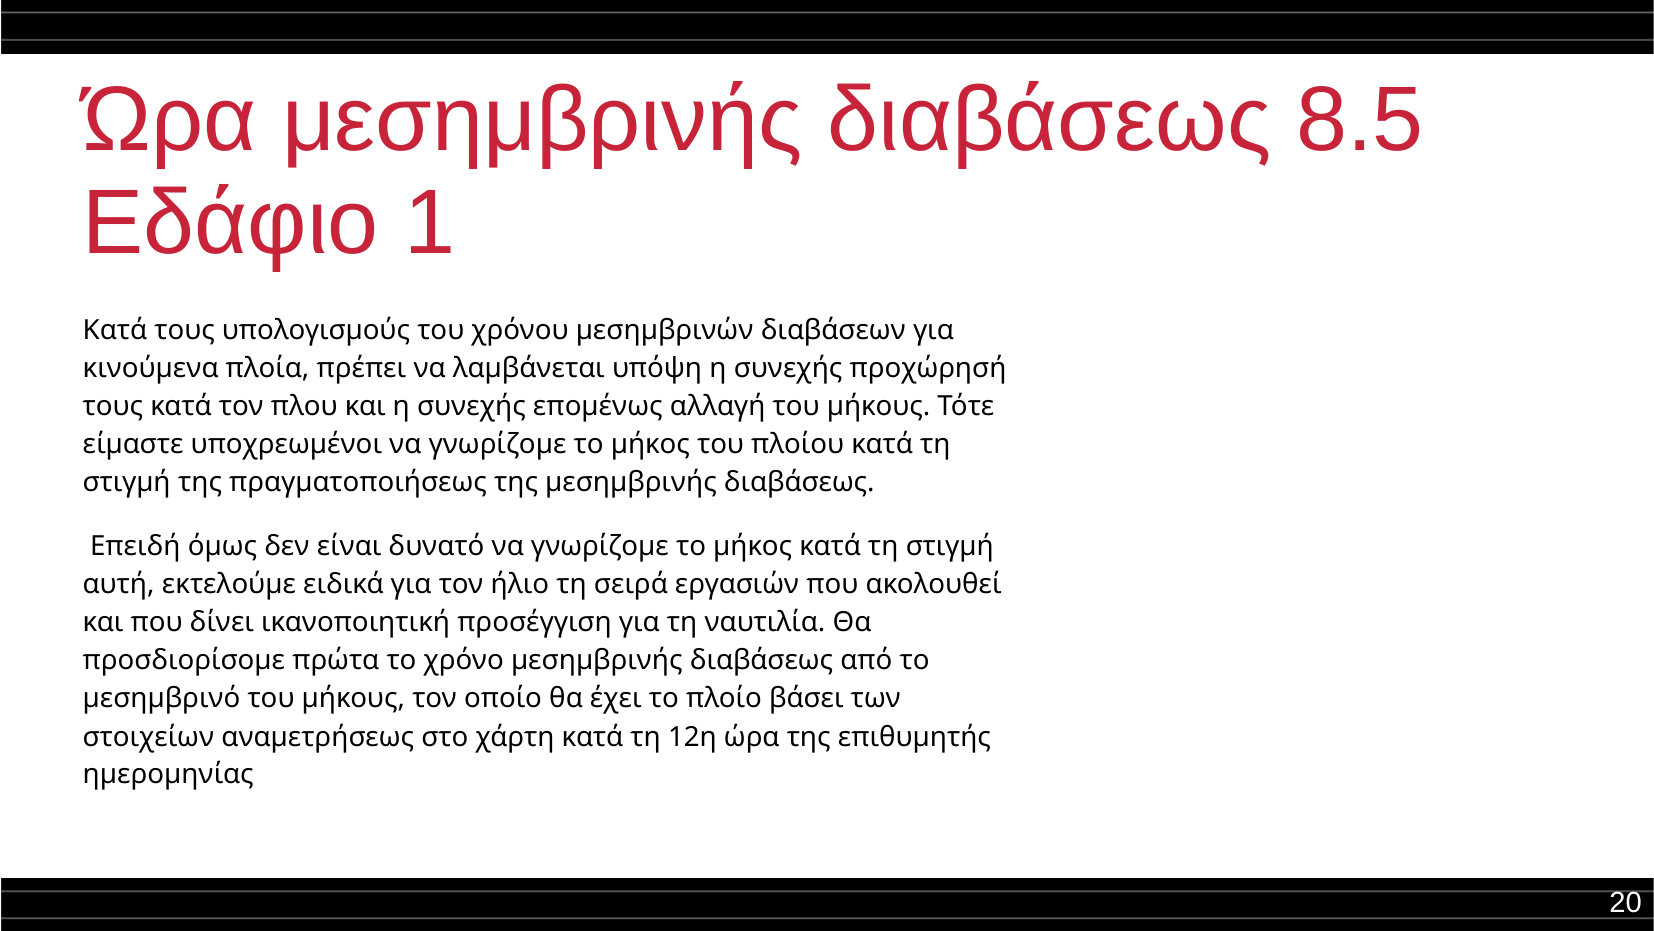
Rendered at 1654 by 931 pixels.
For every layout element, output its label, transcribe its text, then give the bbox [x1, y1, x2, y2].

list Κατά τους υπολογισμούς του χρόνου μεσημβρινών διαβάσεων για κινούμενα πλοία, πρέπει να λαμβάνεται υπόψη η συνεχής προχώρησή τους κατά τον πλου και η συνεχής επομένως αλλαγή του μήκους. Τότε είμαστε υποχρεωμένοι να γνωρίζομε το μήκος του πλοίου κατά τη στιγμή της πραγματοποιήσεως της μεσημβρινής διαβάσεως. Επειδή όμως δεν είναι δυνατό να γνωρίζομε το μήκος κατά τη στιγμή αυτή, εκτελούμε ειδικά για τον ήλιο τη σειρά εργασιών που ακολουθεί και που δίνει ικανοποιητική προσέγγιση για τη ναυτιλία. Θα προσδιορίσομε πρώτα το χρόνο μεσημβρινής διαβάσεως από το μεσημβρινό του μήκους, τον οποίο θα έχει το πλοίο βάσει των στοιχείων αναμετρήσεως στο χάρτη κατά τη 12η ώρα της επιθυμητής ημερομηνίας [82, 271, 1013, 826]
title Ώρα μεσημβρινής διαβάσεως 8.5 Εδάφιο 1 [82, 67, 1571, 273]
picture [1, 878, 1654, 931]
picture [1, 0, 1654, 54]
